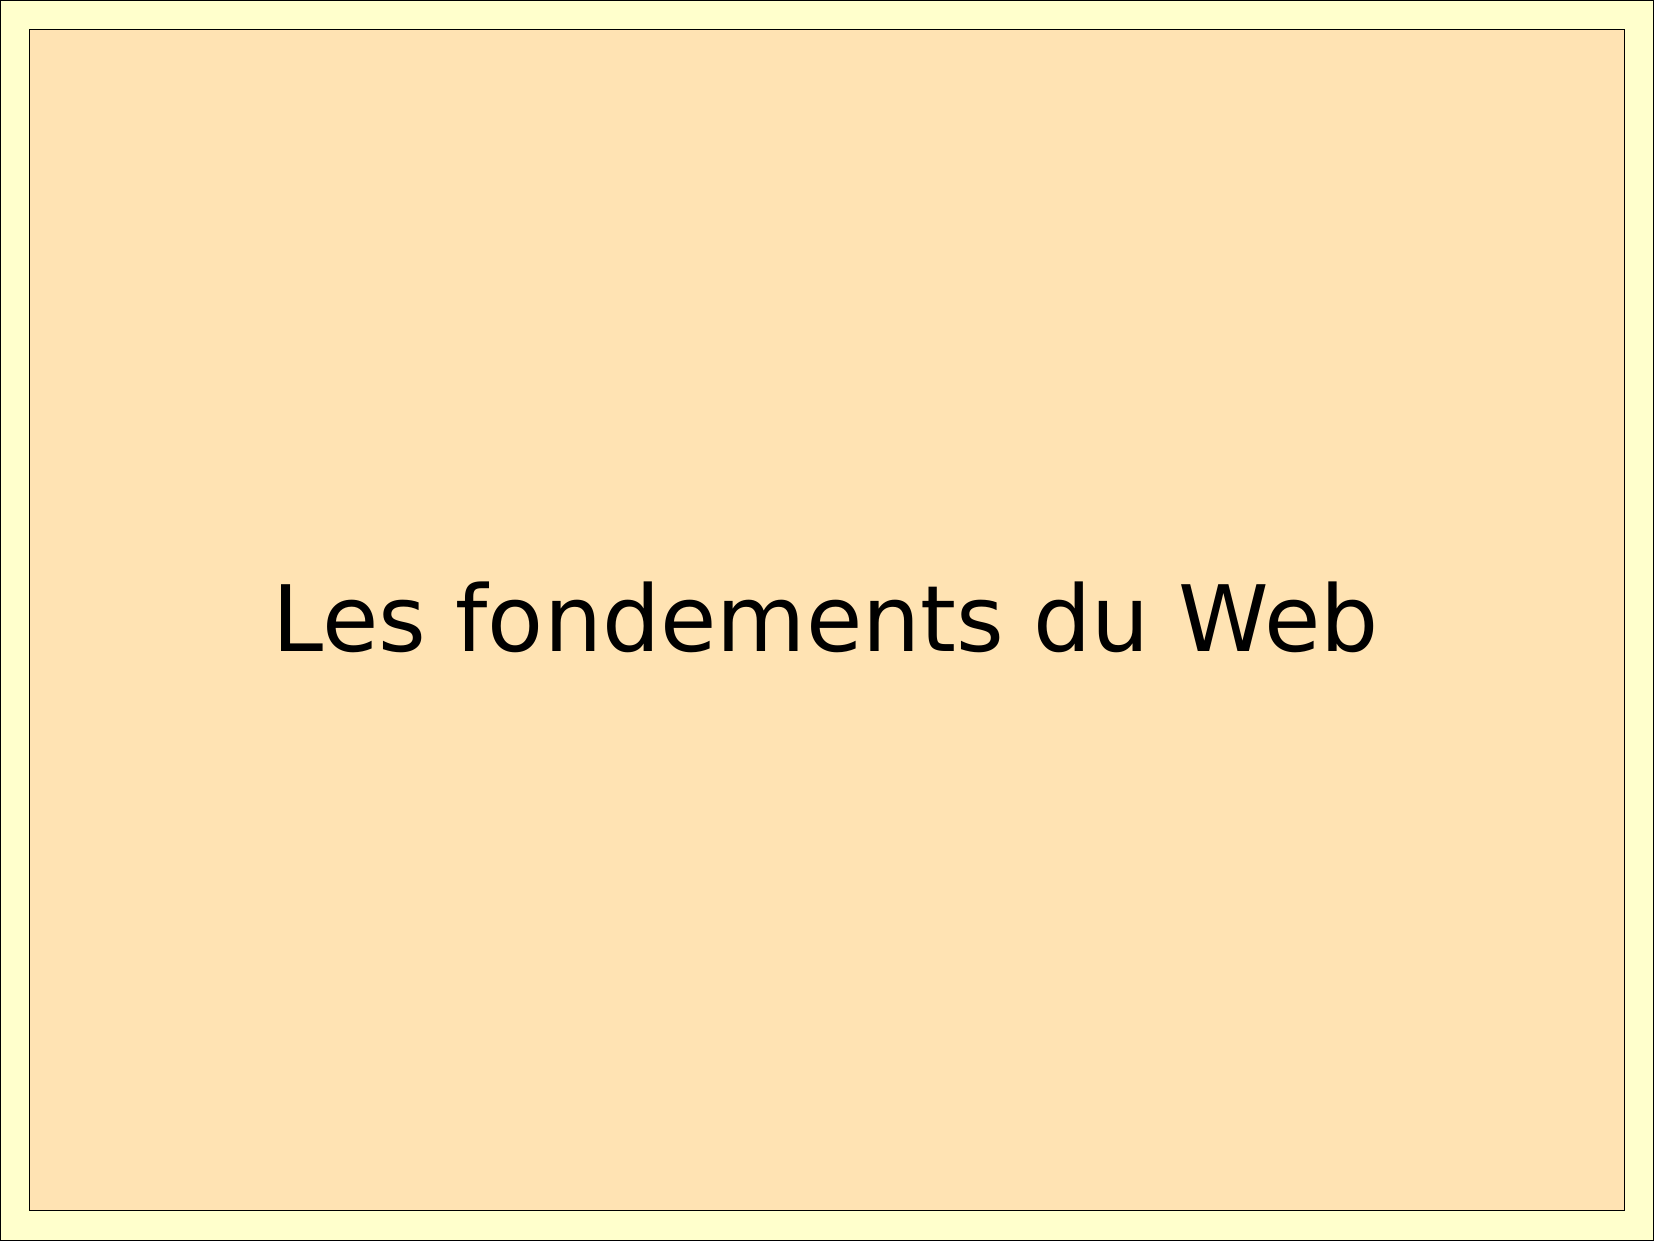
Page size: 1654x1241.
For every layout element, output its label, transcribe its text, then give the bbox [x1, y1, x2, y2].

title Les fondements du Web [82, 516, 1571, 724]
